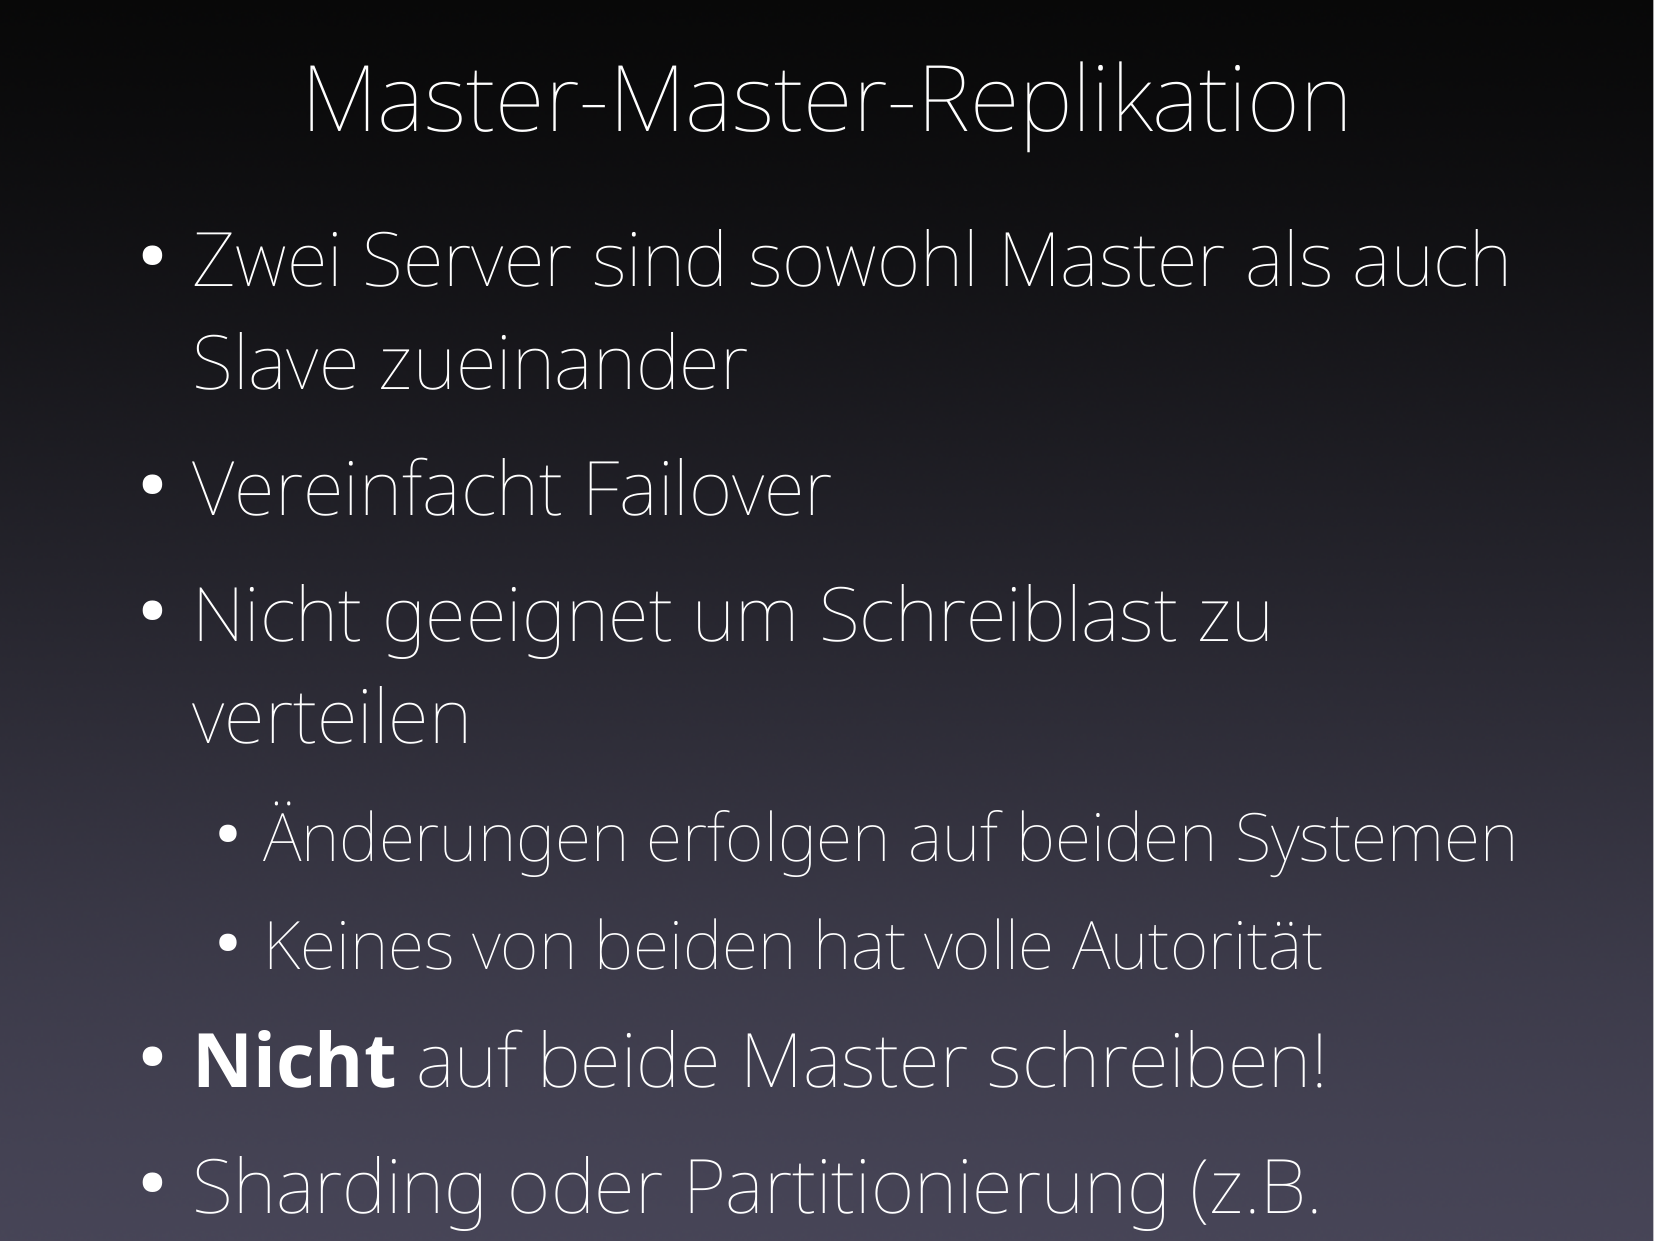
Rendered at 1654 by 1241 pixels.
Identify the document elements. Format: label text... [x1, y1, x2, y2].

list Zwei Server sind sowohl Master als auch Slave zueinander Vereinfacht Failover Nicht geeignet um Schreiblast zu verteilen Änderungen erfolgen auf beiden Systemen Keines von beiden hat volle Autorität Nicht auf beide Master schreiben! Sharding oder Partitionierung (z.B. MySQL Proxy) eignen sich besser [121, 206, 1534, 1197]
picture [0, 0, 1654, 1241]
title Master-Master-Replikation [121, 41, 1534, 150]
